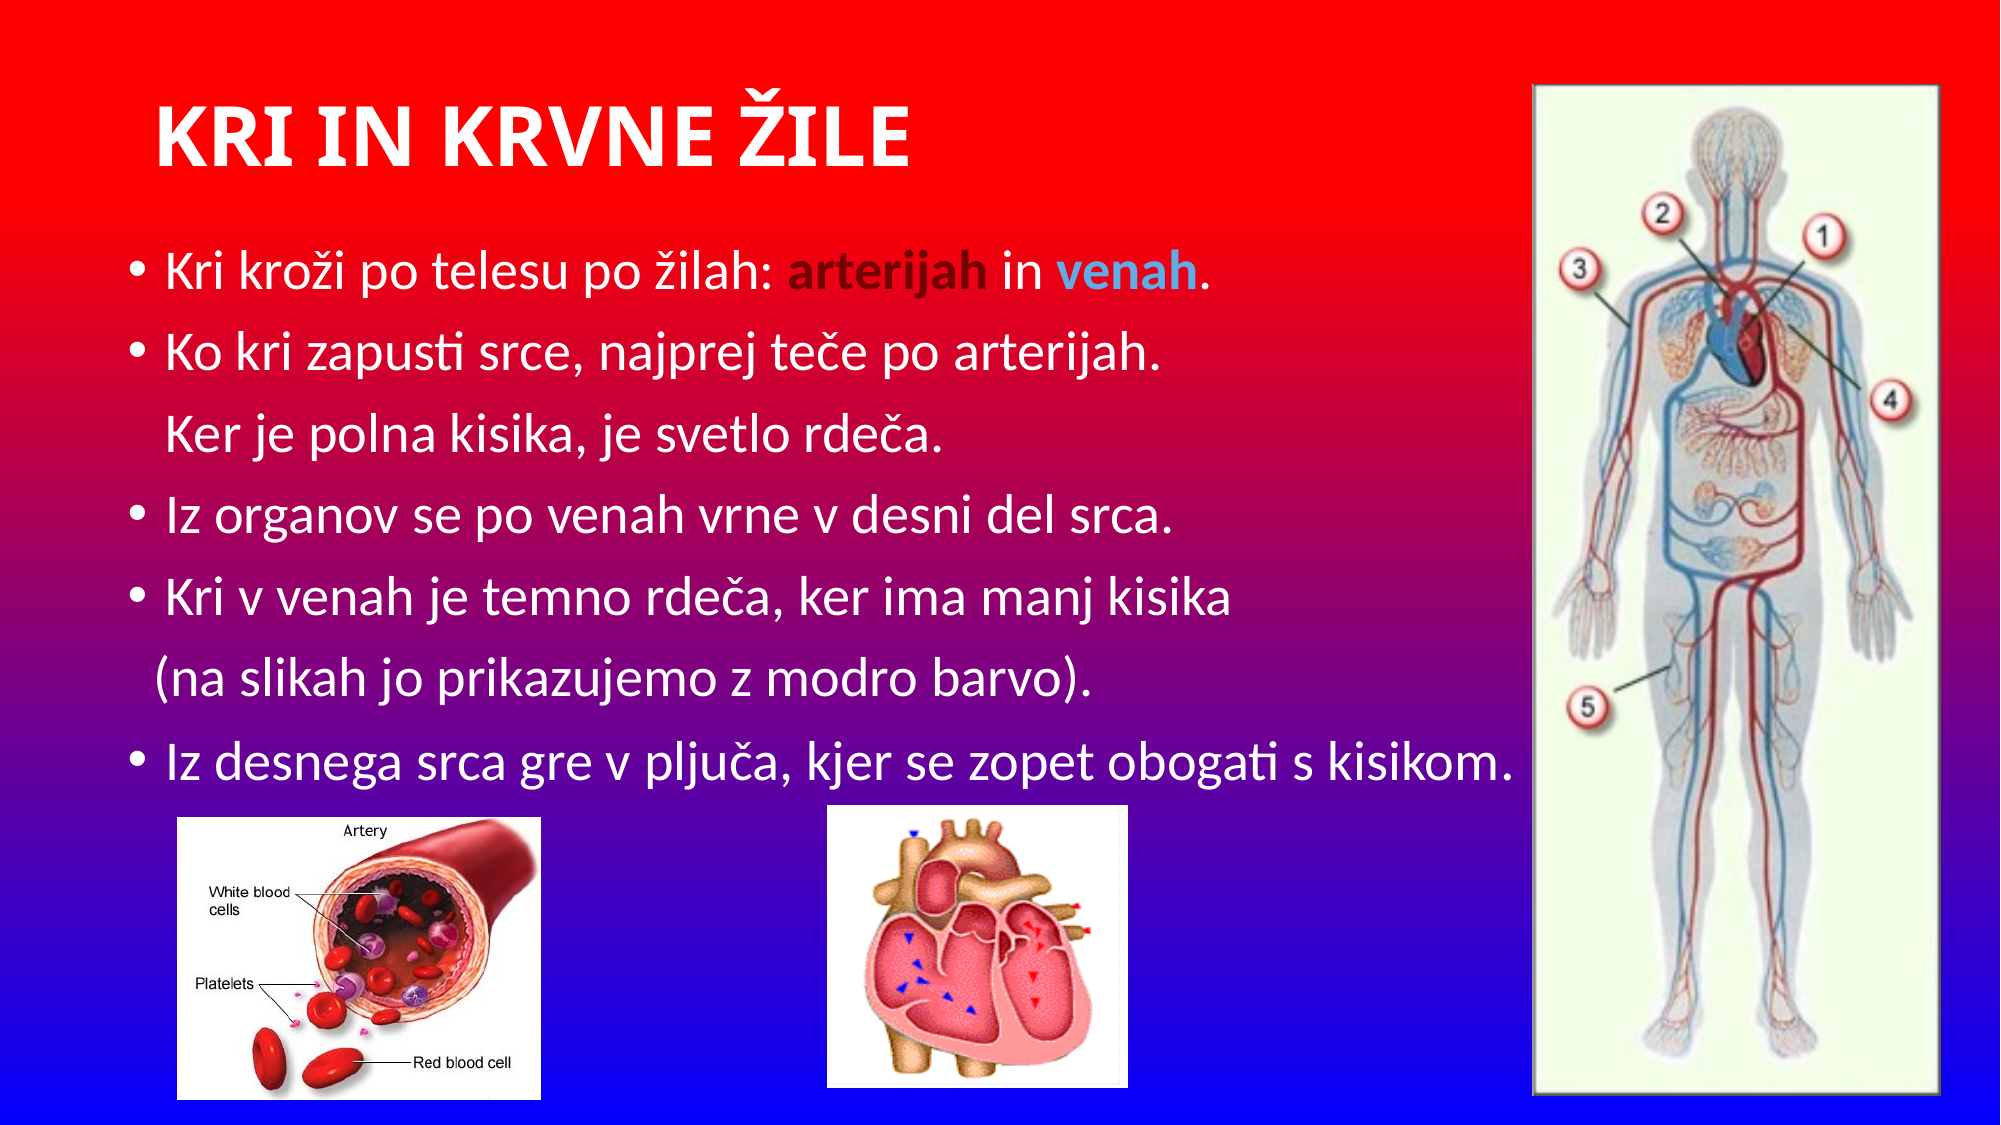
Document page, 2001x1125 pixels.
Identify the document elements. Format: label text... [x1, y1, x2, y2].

title KRI IN KRVNE ŽILE [137, 31, 1863, 249]
list Kri kroži po telesu po žilah: arterijah in venah. Ko kri zapusti srce, najprej teče po arterijah. Ker je polna kisika, je svetlo rdeča. Iz organov se po venah vrne v desni del srca. Kri v venah je temno rdeča, ker ima manj kisika (na slikah jo prikazujemo z modro barvo). Iz desnega srca gre v pljuča, kjer se zopet obogati s kisikom. [112, 233, 1839, 947]
picture [827, 805, 1128, 1088]
picture [177, 817, 541, 1100]
picture [1532, 84, 1941, 1096]
